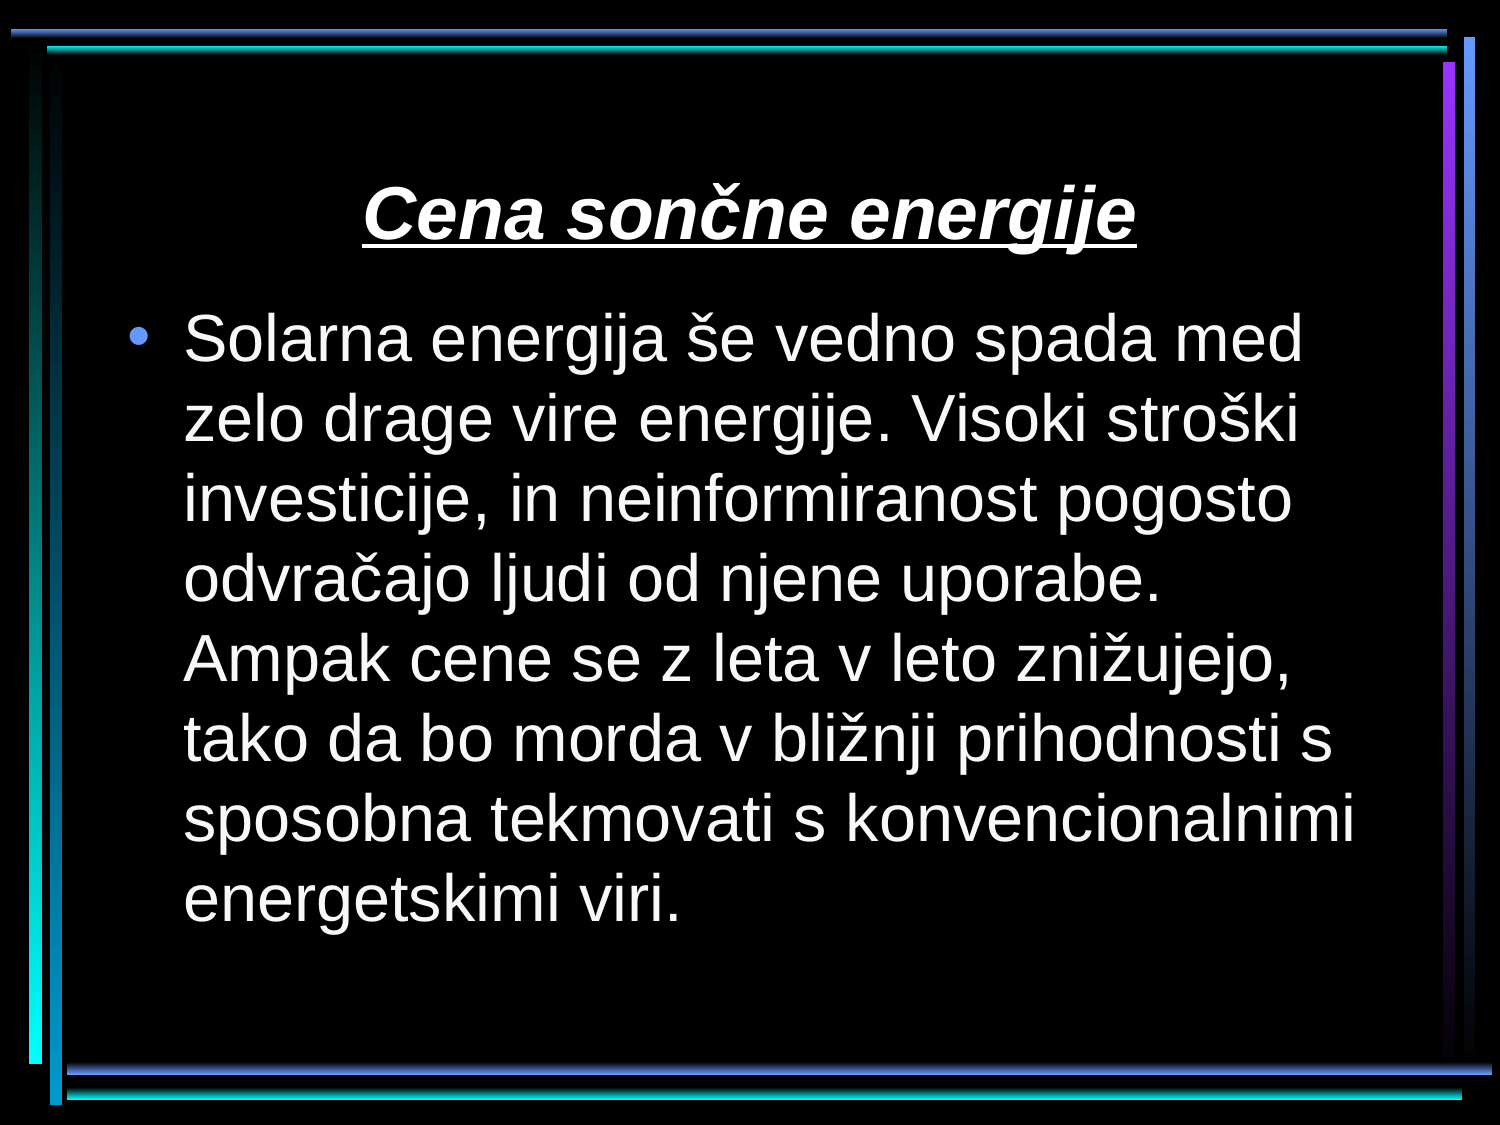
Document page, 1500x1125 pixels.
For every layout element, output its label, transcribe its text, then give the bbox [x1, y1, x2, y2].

list Solarna energija še vedno spada med zelo drage vire energije. Visoki stroški investicije, in neinformiranost pogosto odvračajo ljudi od njene uporabe. Ampak cene se z leta v leto znižujejo, tako da bo morda v bližnji prihodnosti s sposobna tekmovati s konvencionalnimi energetskimi viri. [112, 287, 1388, 943]
title Cena sončne energije [112, 59, 1388, 263]
